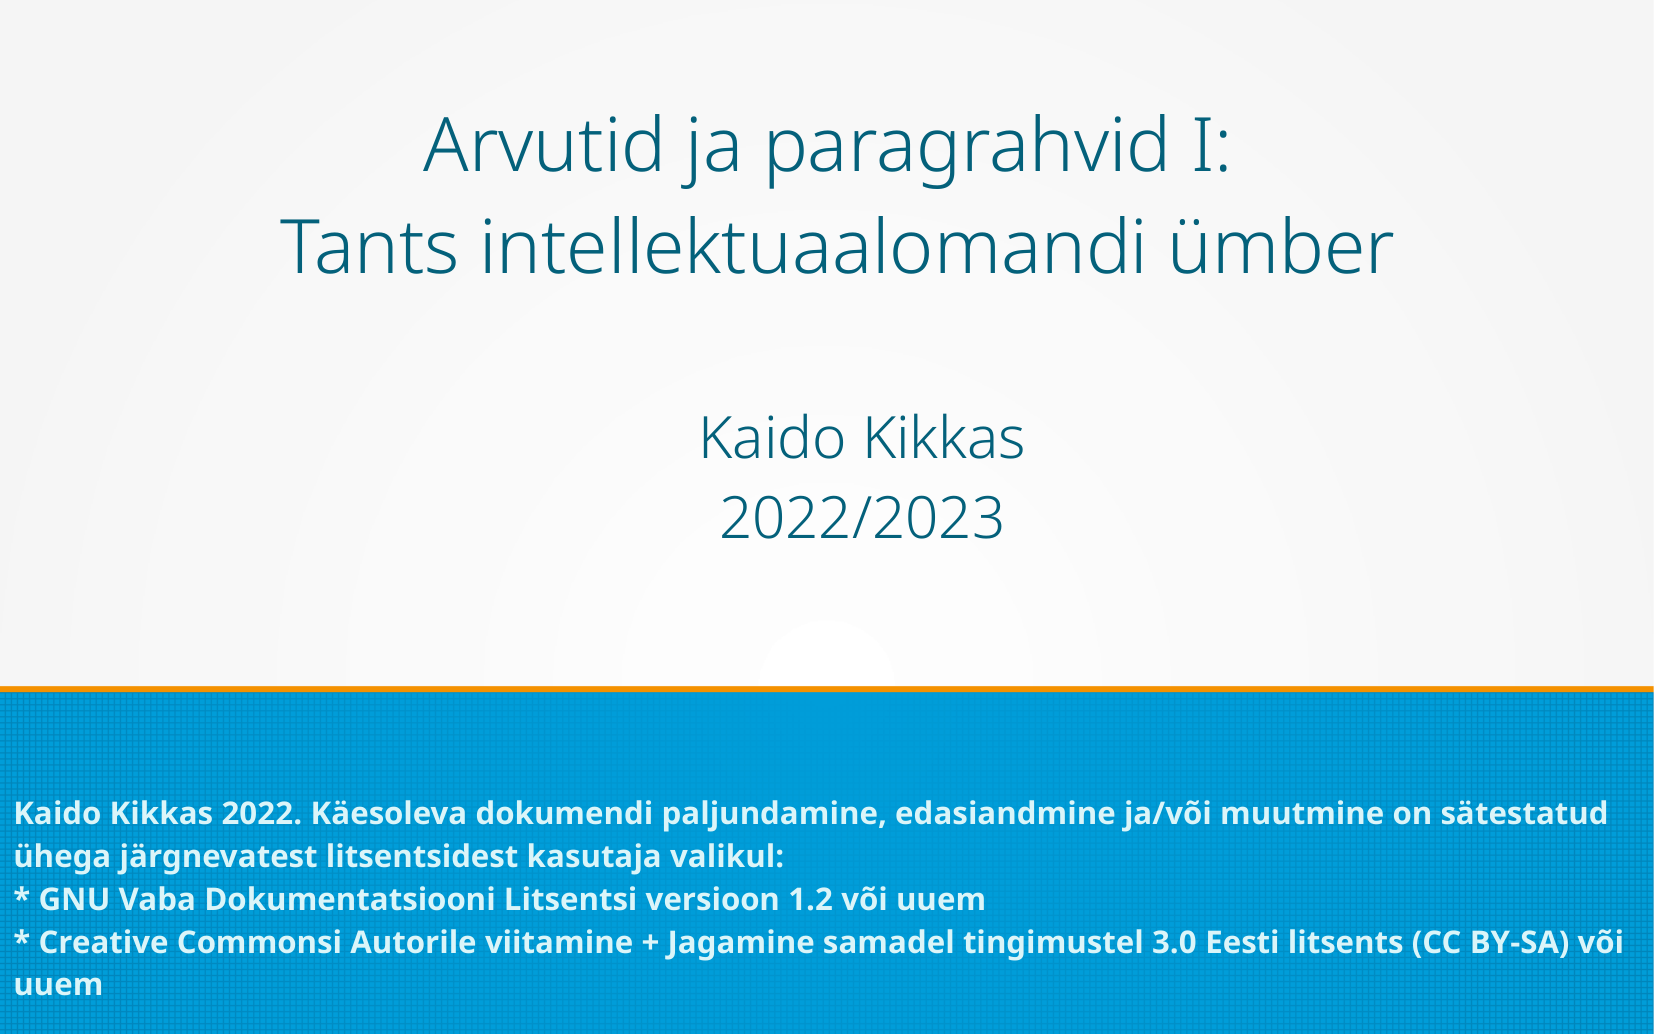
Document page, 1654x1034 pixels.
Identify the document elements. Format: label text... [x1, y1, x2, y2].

picture [0, 0, 1654, 692]
title Kaido Kikkas 2022/2023 [342, 344, 1382, 556]
subtitle Kaido Kikkas 2022. Käesoleva dokumendi paljundamine, edasiandmine ja/või muutmine on sätestatud ühega järgnevatest litsentsidest kasutaja valikul: * GNU Vaba Dokumentatsiooni Litsentsi versioon 1.2 või uuem * Creative Commonsi Autorile viitamine + Jagamine samadel tingimustel 3.0 Eesti litsents (CC BY-SA) või uuem [13, 791, 1630, 1004]
title Arvutid ja paragrahvid I: Tants intellektuaalomandi ümber [70, 37, 1607, 296]
